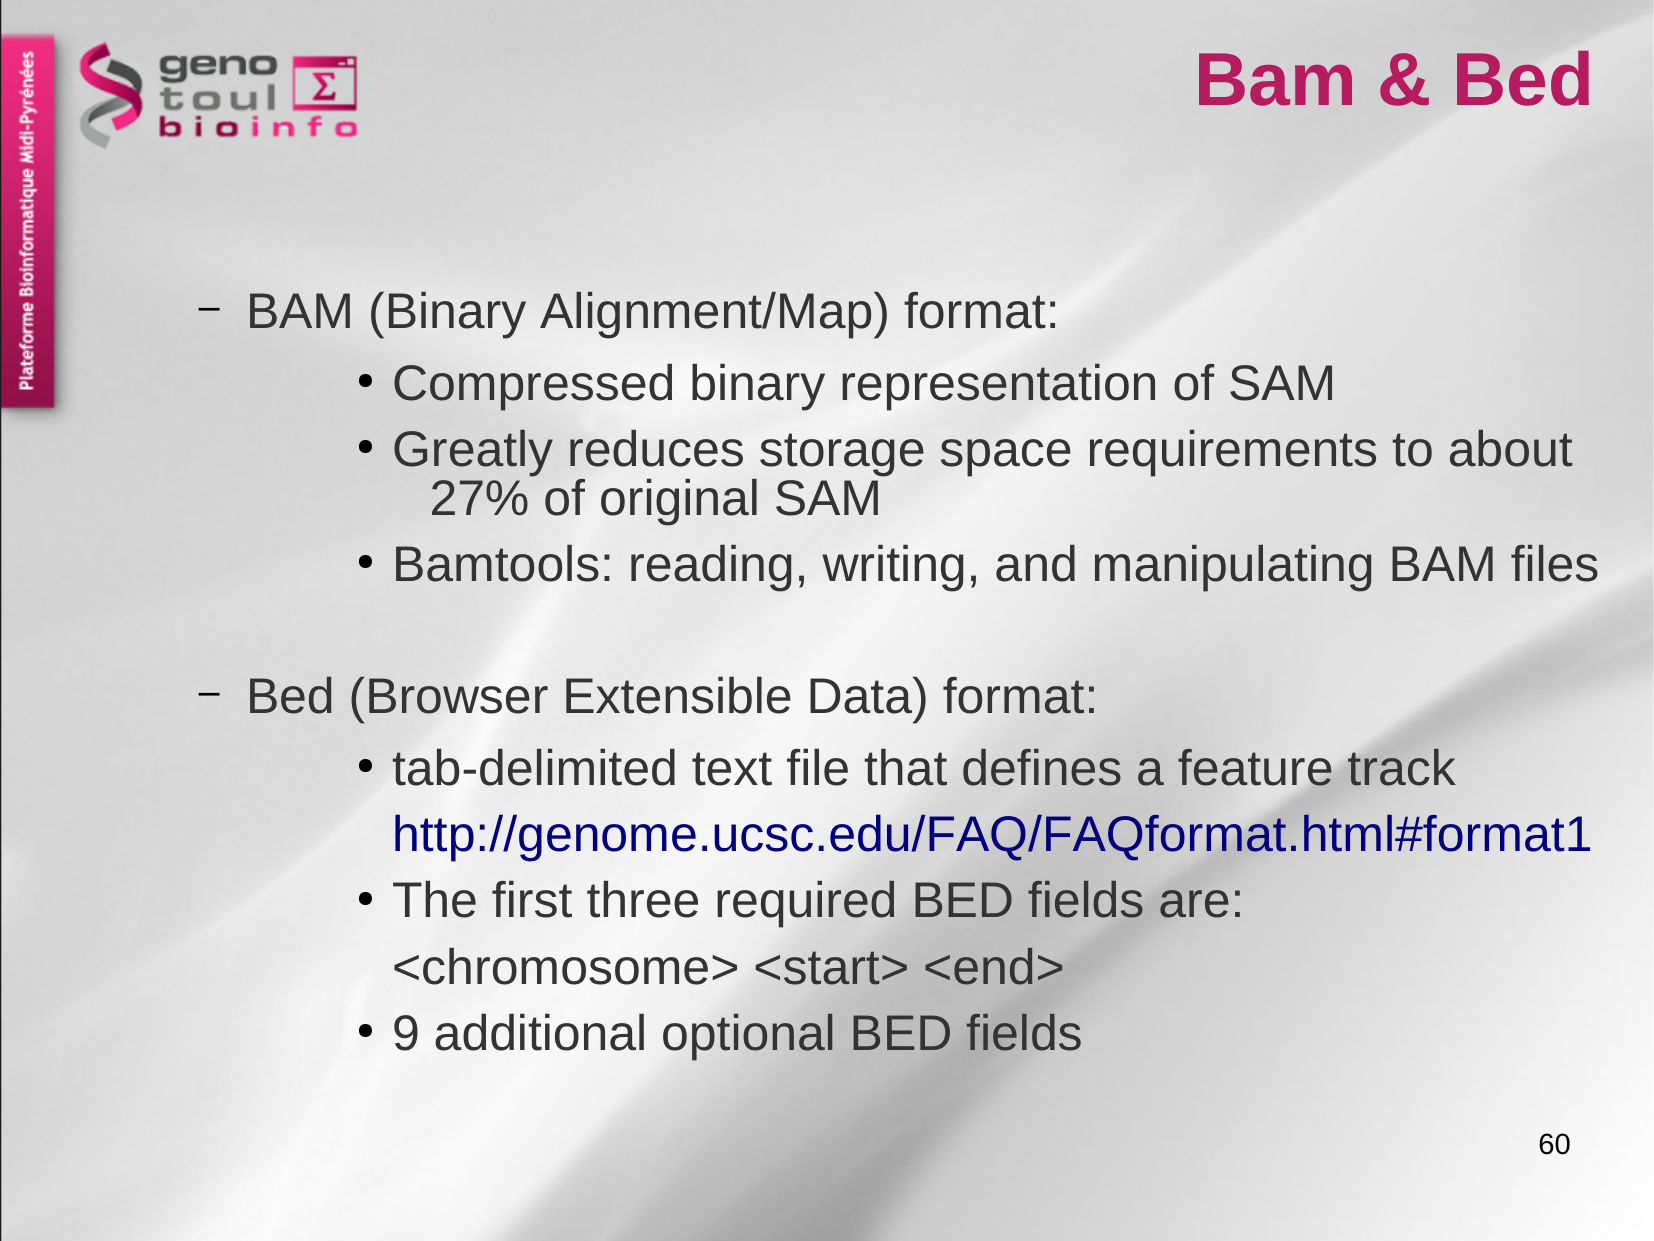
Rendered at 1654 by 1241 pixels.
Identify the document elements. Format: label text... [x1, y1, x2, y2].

title Bam & Bed [106, 0, 1595, 198]
list BAM (Binary Alignment/Map) format: Compressed binary representation of SAM Greatly reduces storage space requirements to about 27% of original SAM Bamtools: reading, writing, and manipulating BAM files Bed (Browser Extensible Data) format: tab-delimited text file that defines a feature track http://genome.ucsc.edu/FAQ/FAQformat.html#format1 The first three required BED fields are: <chromosome> <start> <end> 9 additional optional BED fields [29, 276, 1654, 1241]
picture [0, 0, 1654, 1241]
